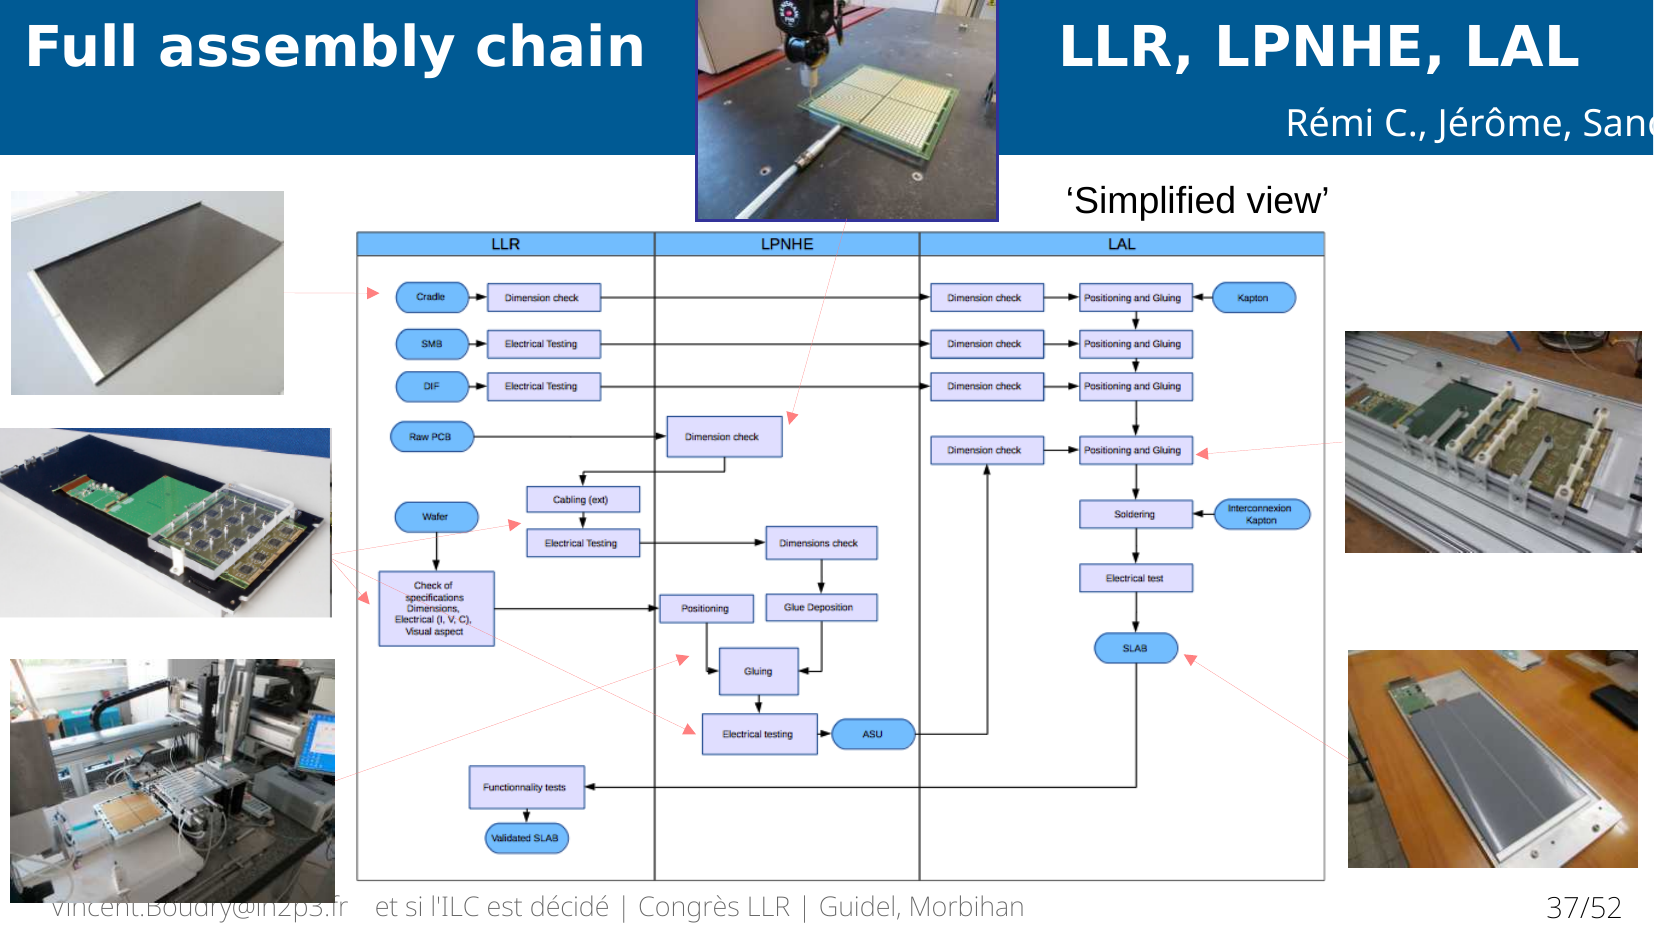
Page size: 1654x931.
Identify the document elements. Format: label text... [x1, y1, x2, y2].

text_box Full assembly chain LLR, LPNHE, LAL [999, 5, 1634, 151]
text_box Rémi C., Jérôme, Sandrine [1270, 89, 1644, 154]
text_box ‘Simplified view’ [1051, 168, 1346, 226]
picture [0, 190, 1642, 910]
picture [11, 191, 284, 395]
picture [697, 0, 996, 219]
text_box Full assembly chain LLR, LPNHE, LAL [24, 5, 695, 151]
